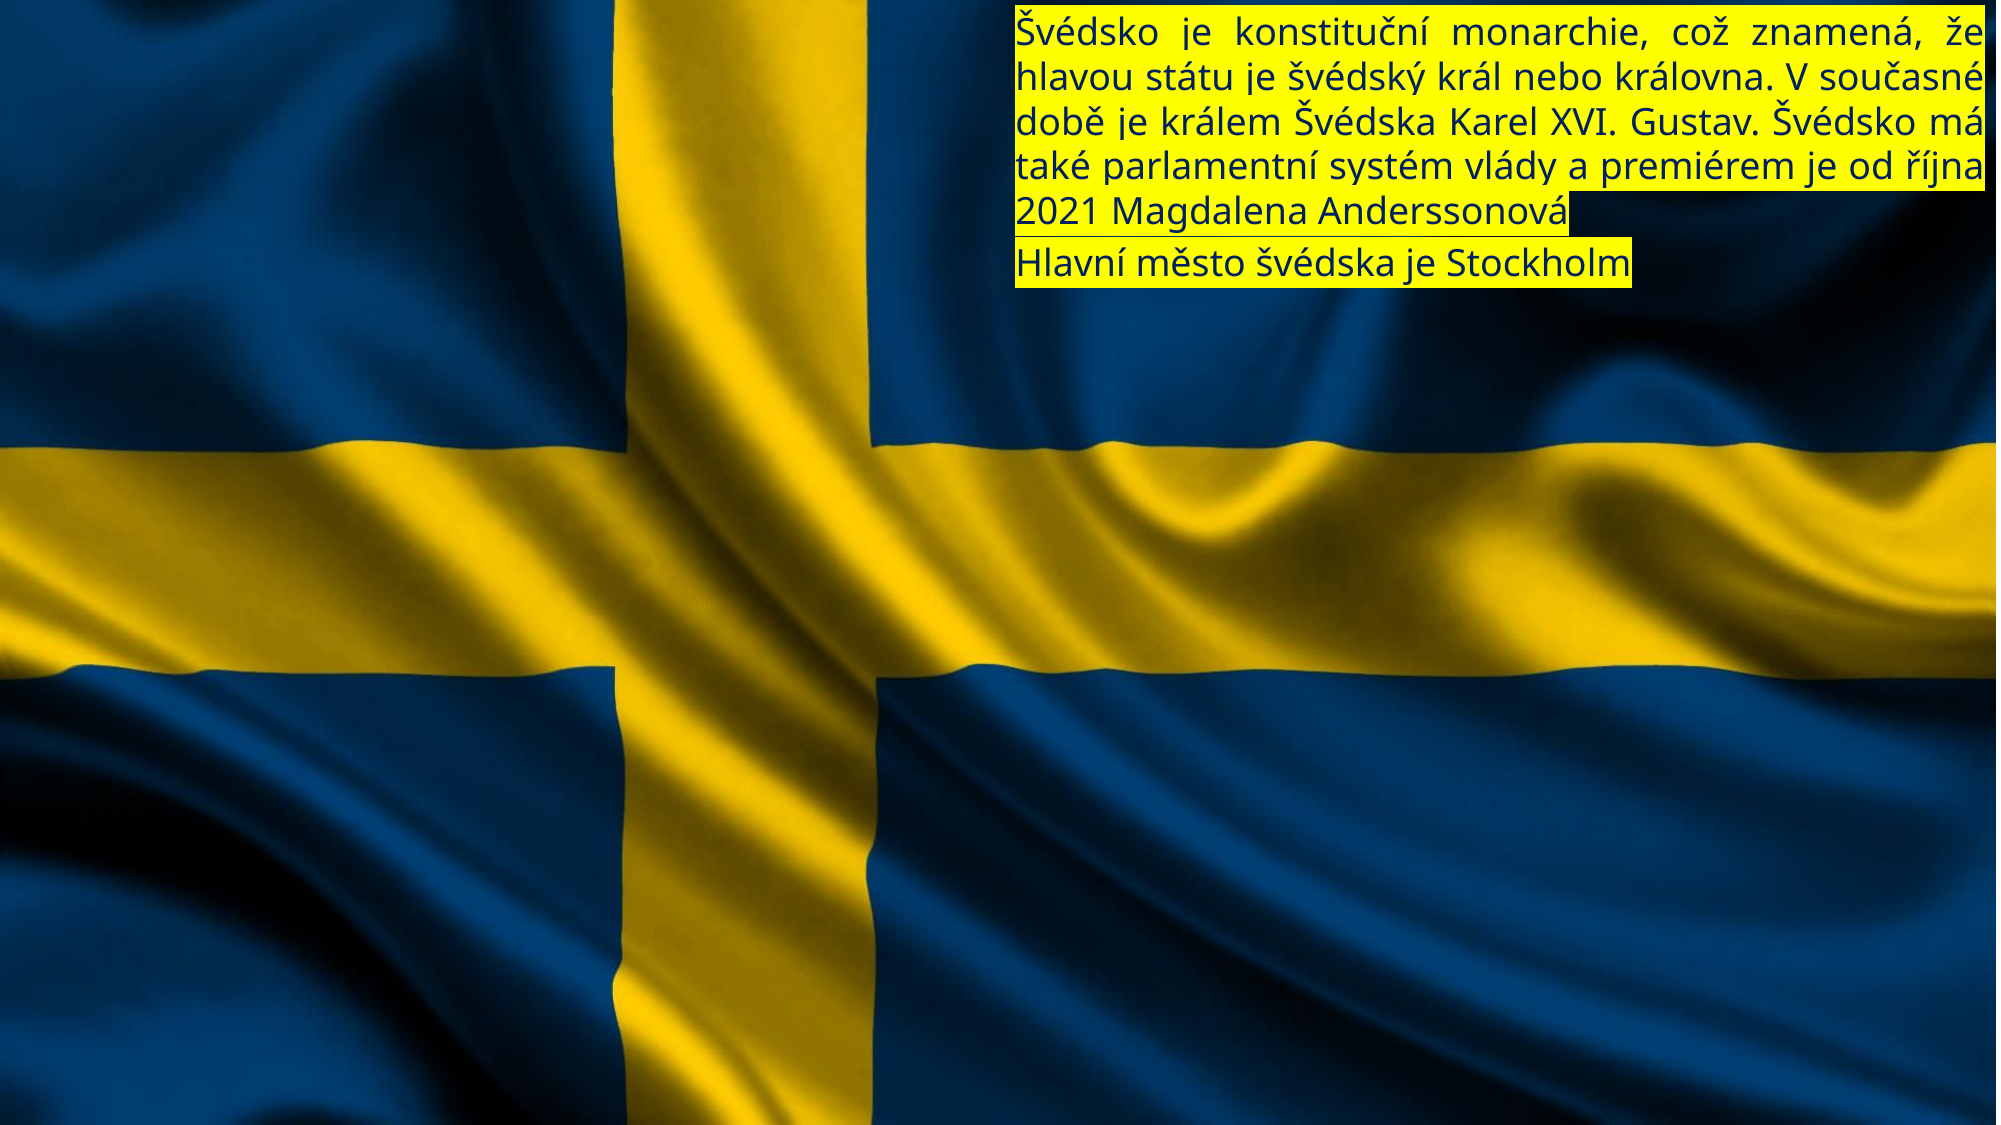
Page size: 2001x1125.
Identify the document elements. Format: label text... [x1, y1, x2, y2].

text_box Švédsko je konstituční monarchie, což znamená, že hlavou státu je švédský král nebo královna. V současné době je králem Švédska Karel XVI. Gustav. Švédsko má také parlamentní systém vlády a premiérem je od října 2021 Magdalena Anderssonová [1000, 0, 2000, 197]
picture [0, 0, 1996, 1125]
text_box Hlavní město švédska je Stockholm [1000, 231, 1563, 293]
